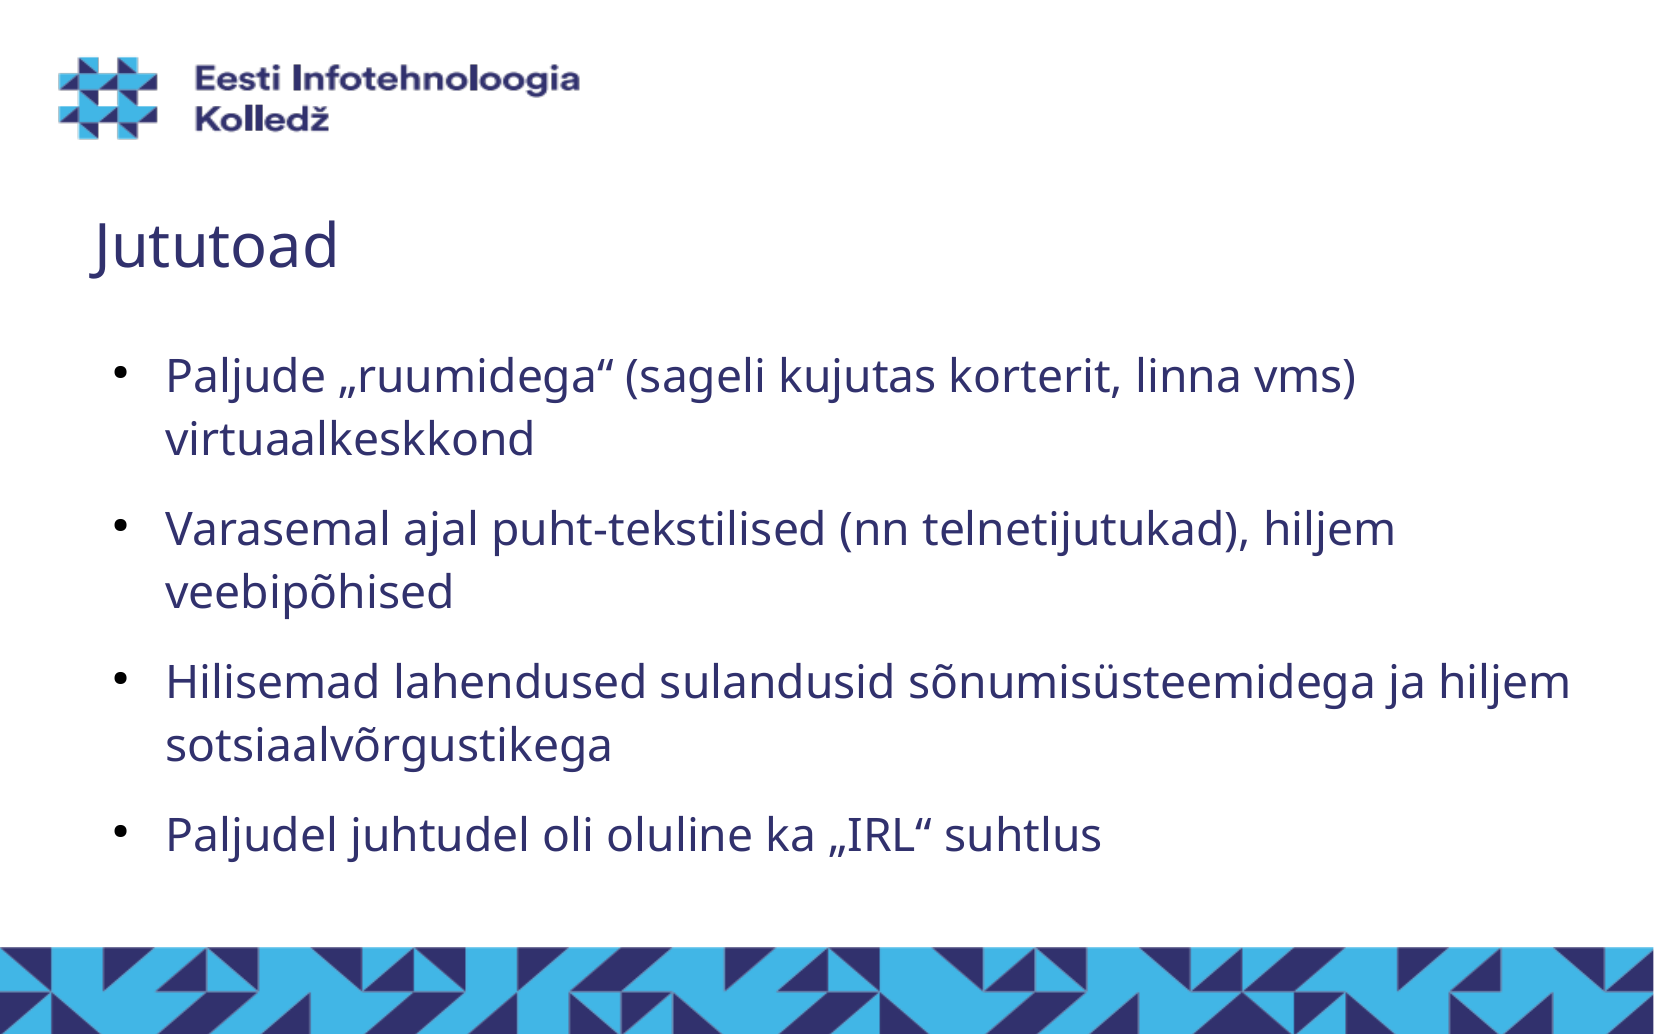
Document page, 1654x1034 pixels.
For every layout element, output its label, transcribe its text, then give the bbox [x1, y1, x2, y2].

title Jututoad [94, 157, 1607, 330]
list Paljude „ruumidega“ (sageli kujutas korterit, linna vms) virtuaalkeskkond Varasemal ajal puht-tekstilised (nn telnetijutukad), hiljem veebipõhised Hilisemad lahendused sulandusid sõnumisüsteemidega ja hiljem sotsiaalvõrgustikega Paljudel juhtudel oli oluline ka „IRL“ suhtlus [94, 342, 1607, 926]
